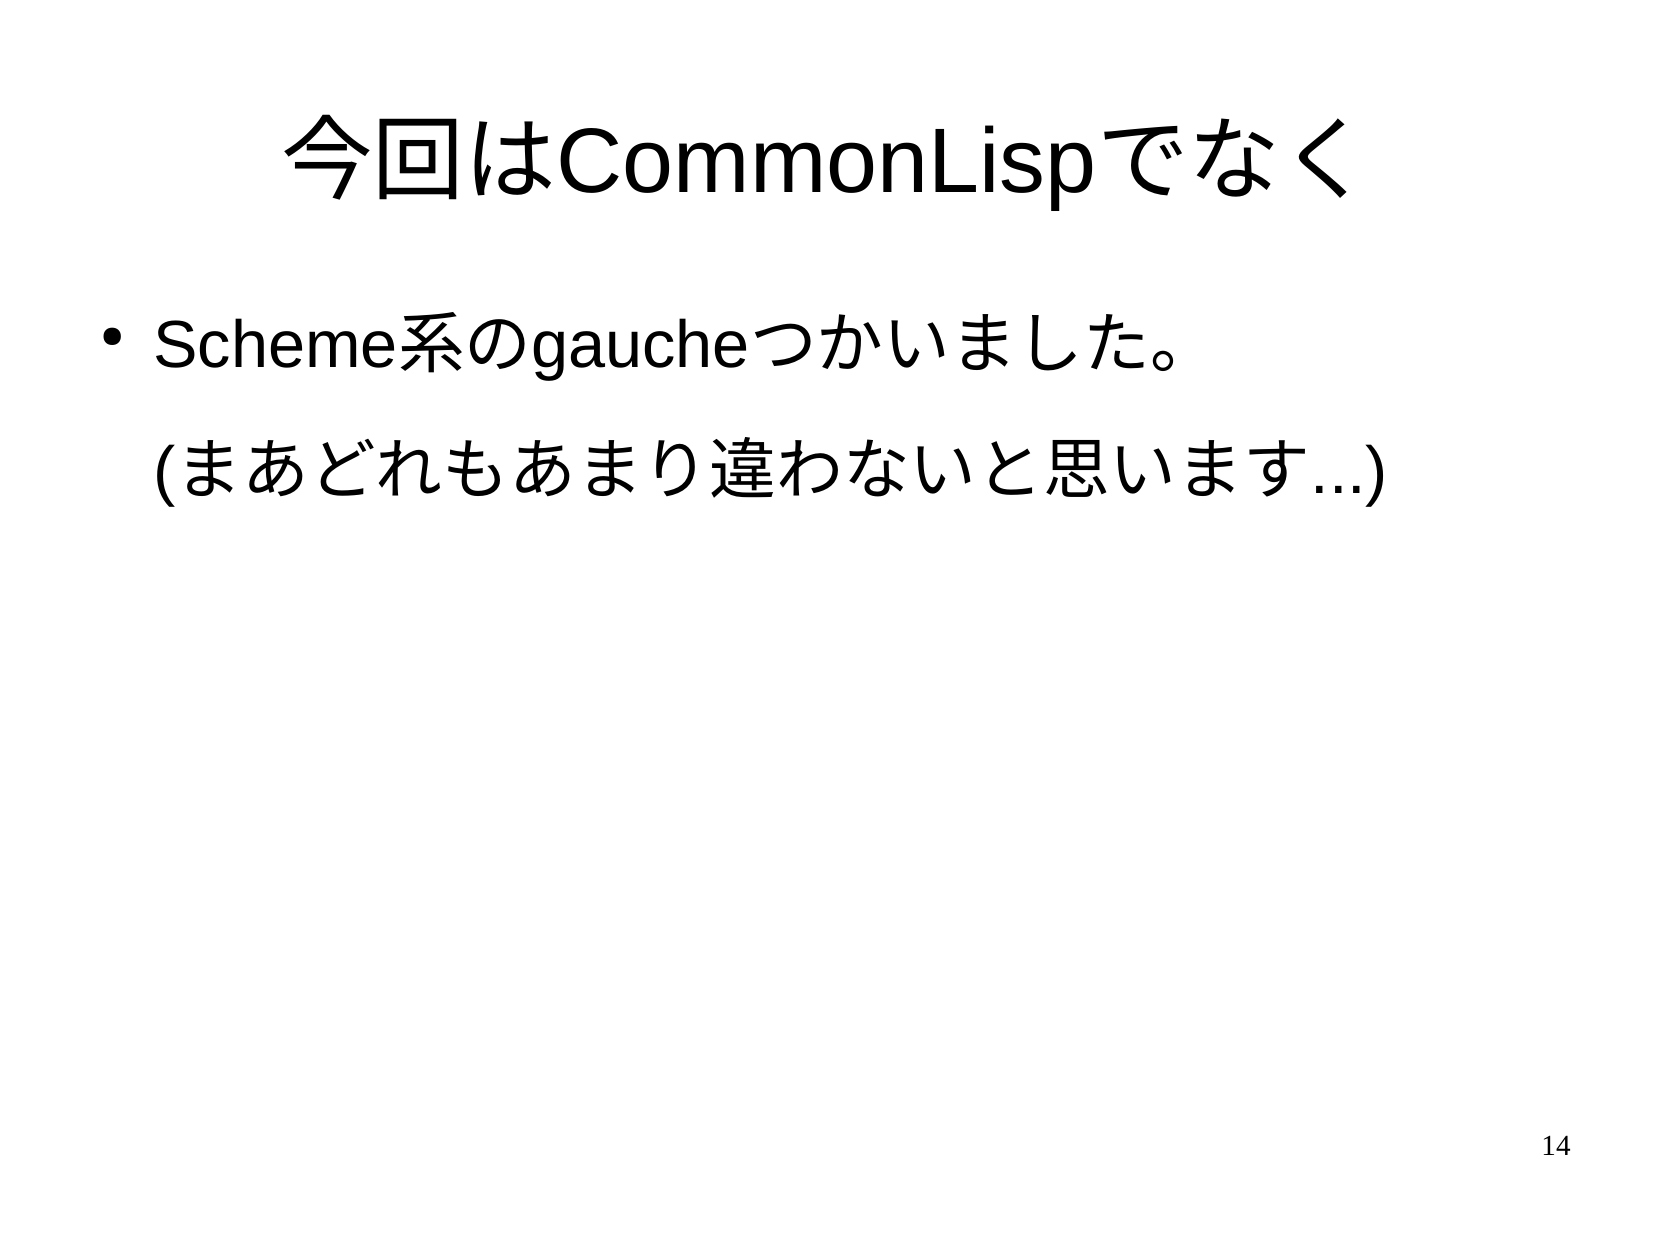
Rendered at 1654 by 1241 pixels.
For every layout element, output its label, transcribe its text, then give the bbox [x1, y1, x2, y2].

list Scheme系のgaucheつかいました。 (まあどれもあまり違わないと思います...) [82, 290, 1571, 1010]
title 今回はCommonLispでなく [82, 49, 1571, 257]
